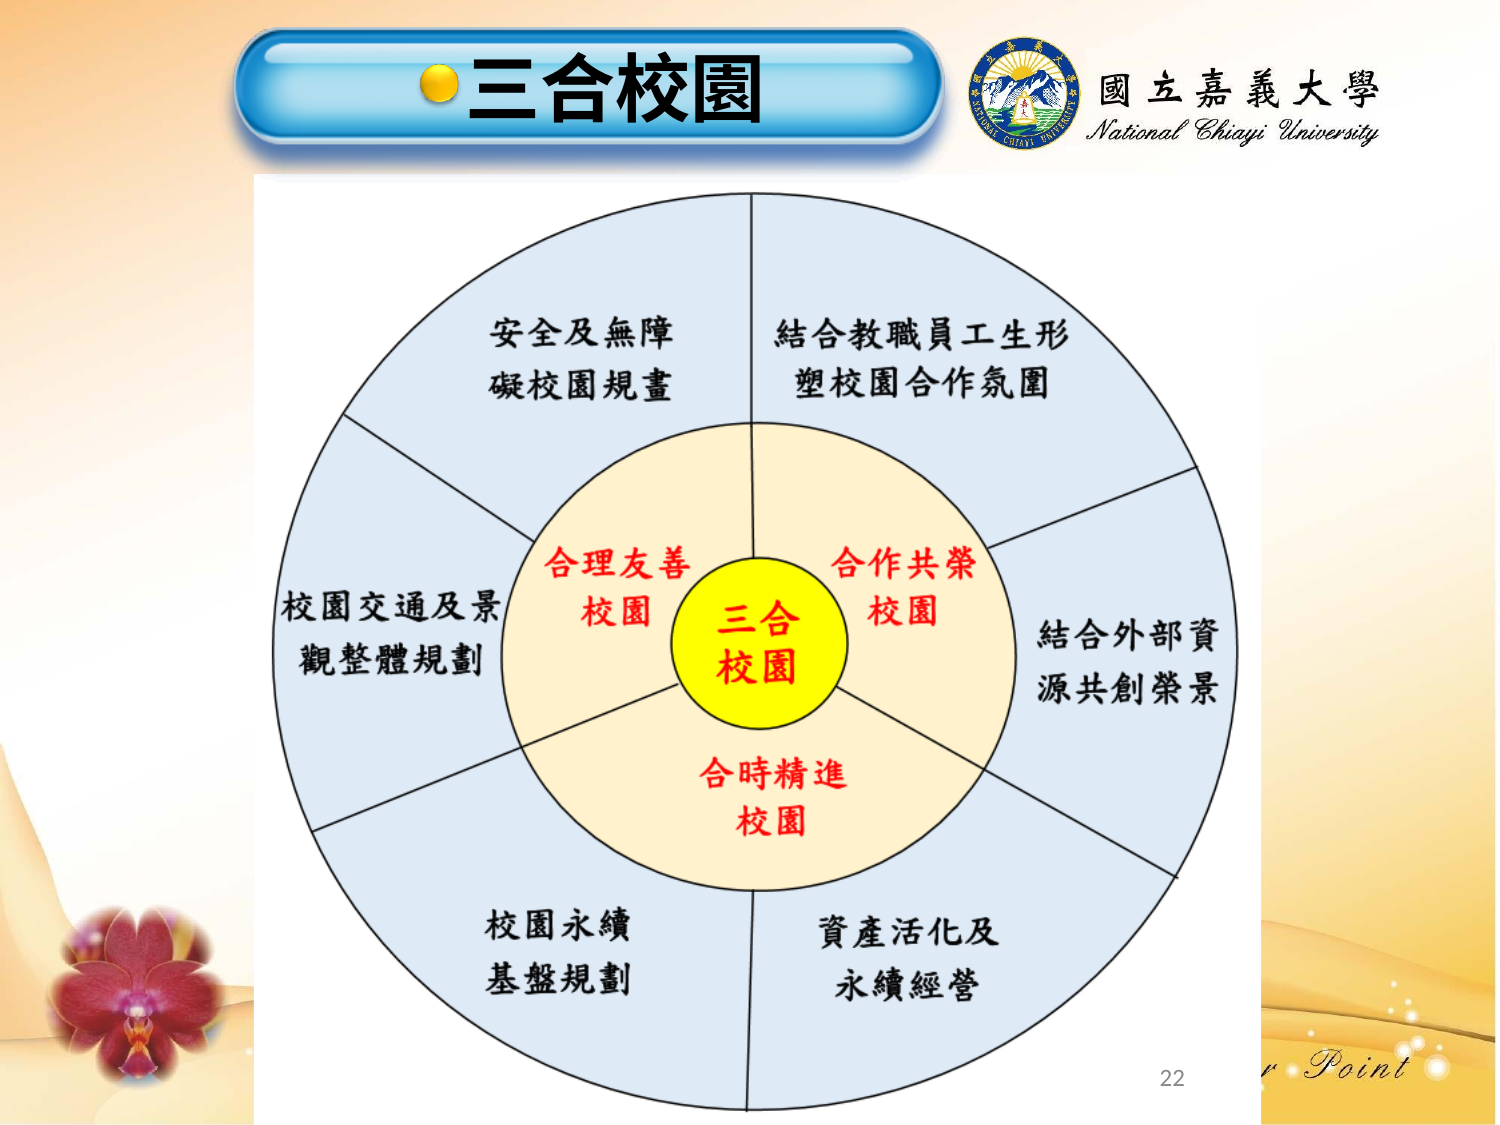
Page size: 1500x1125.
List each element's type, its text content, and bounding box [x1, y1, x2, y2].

text_box 三合校園 [345, 34, 833, 141]
picture [218, 27, 1262, 1125]
text_box 22 [1144, 1046, 1495, 1107]
